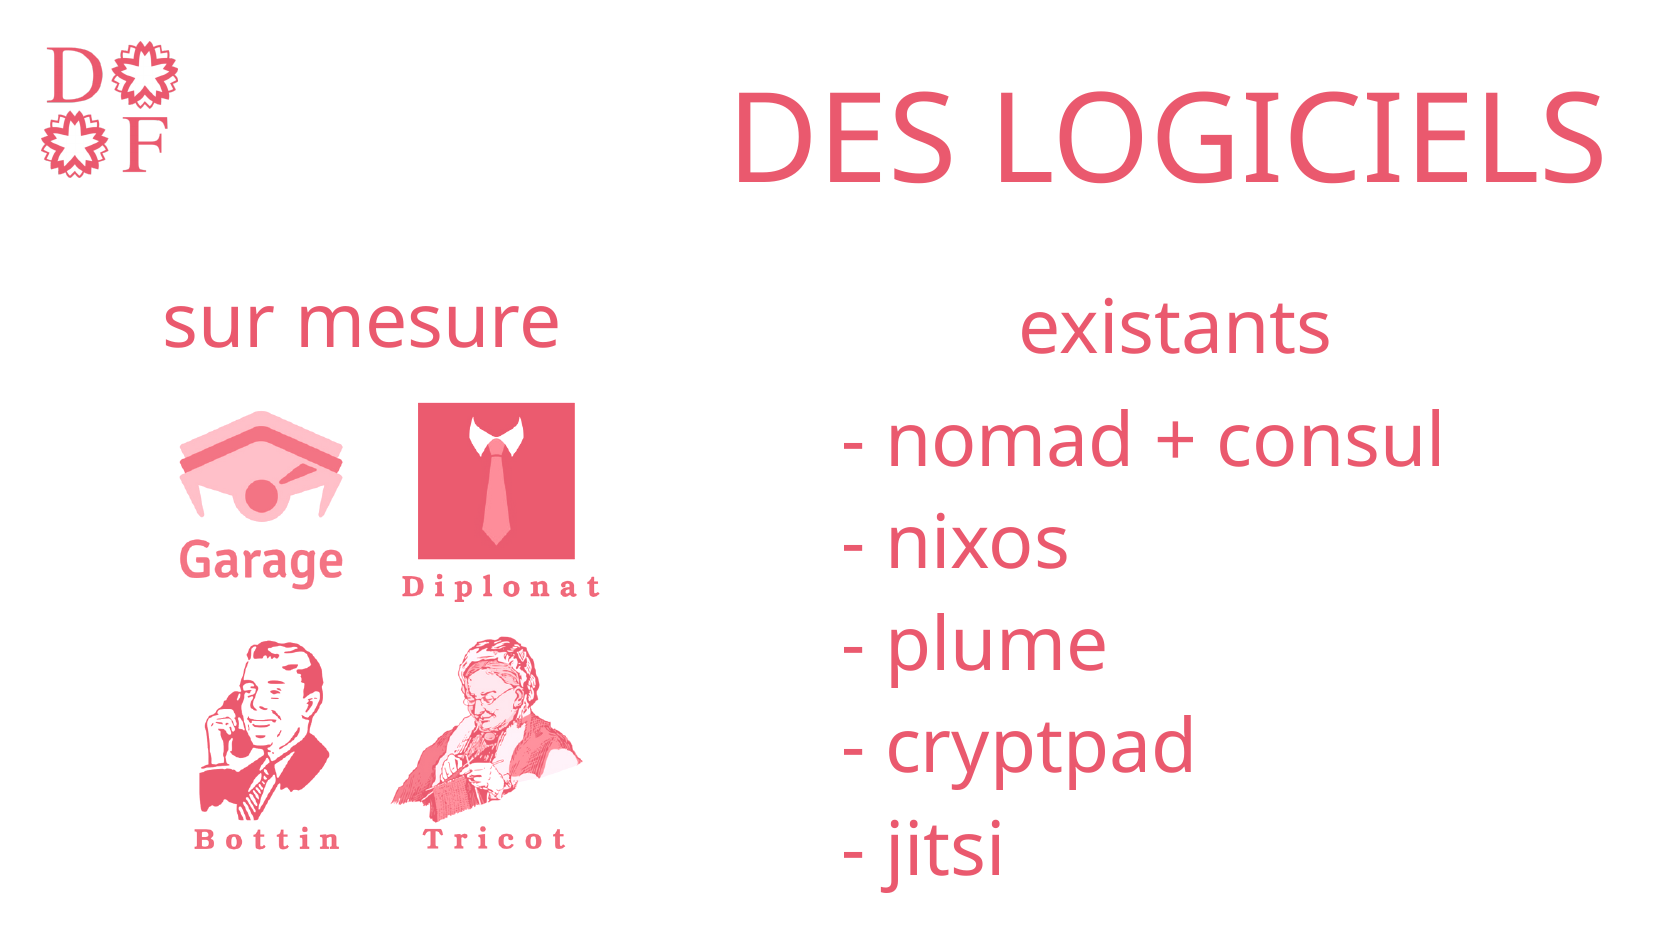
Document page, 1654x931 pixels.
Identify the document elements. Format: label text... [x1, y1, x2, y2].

text_box existants [1003, 265, 1477, 360]
picture [41, 41, 178, 178]
text_box - nomad + consul - nixos - plume - cryptpad - jitsi - … [826, 378, 1565, 869]
picture [118, 355, 644, 886]
text_box sur mesure [147, 260, 621, 355]
text_box DES LOGICIELS [147, 41, 1625, 189]
